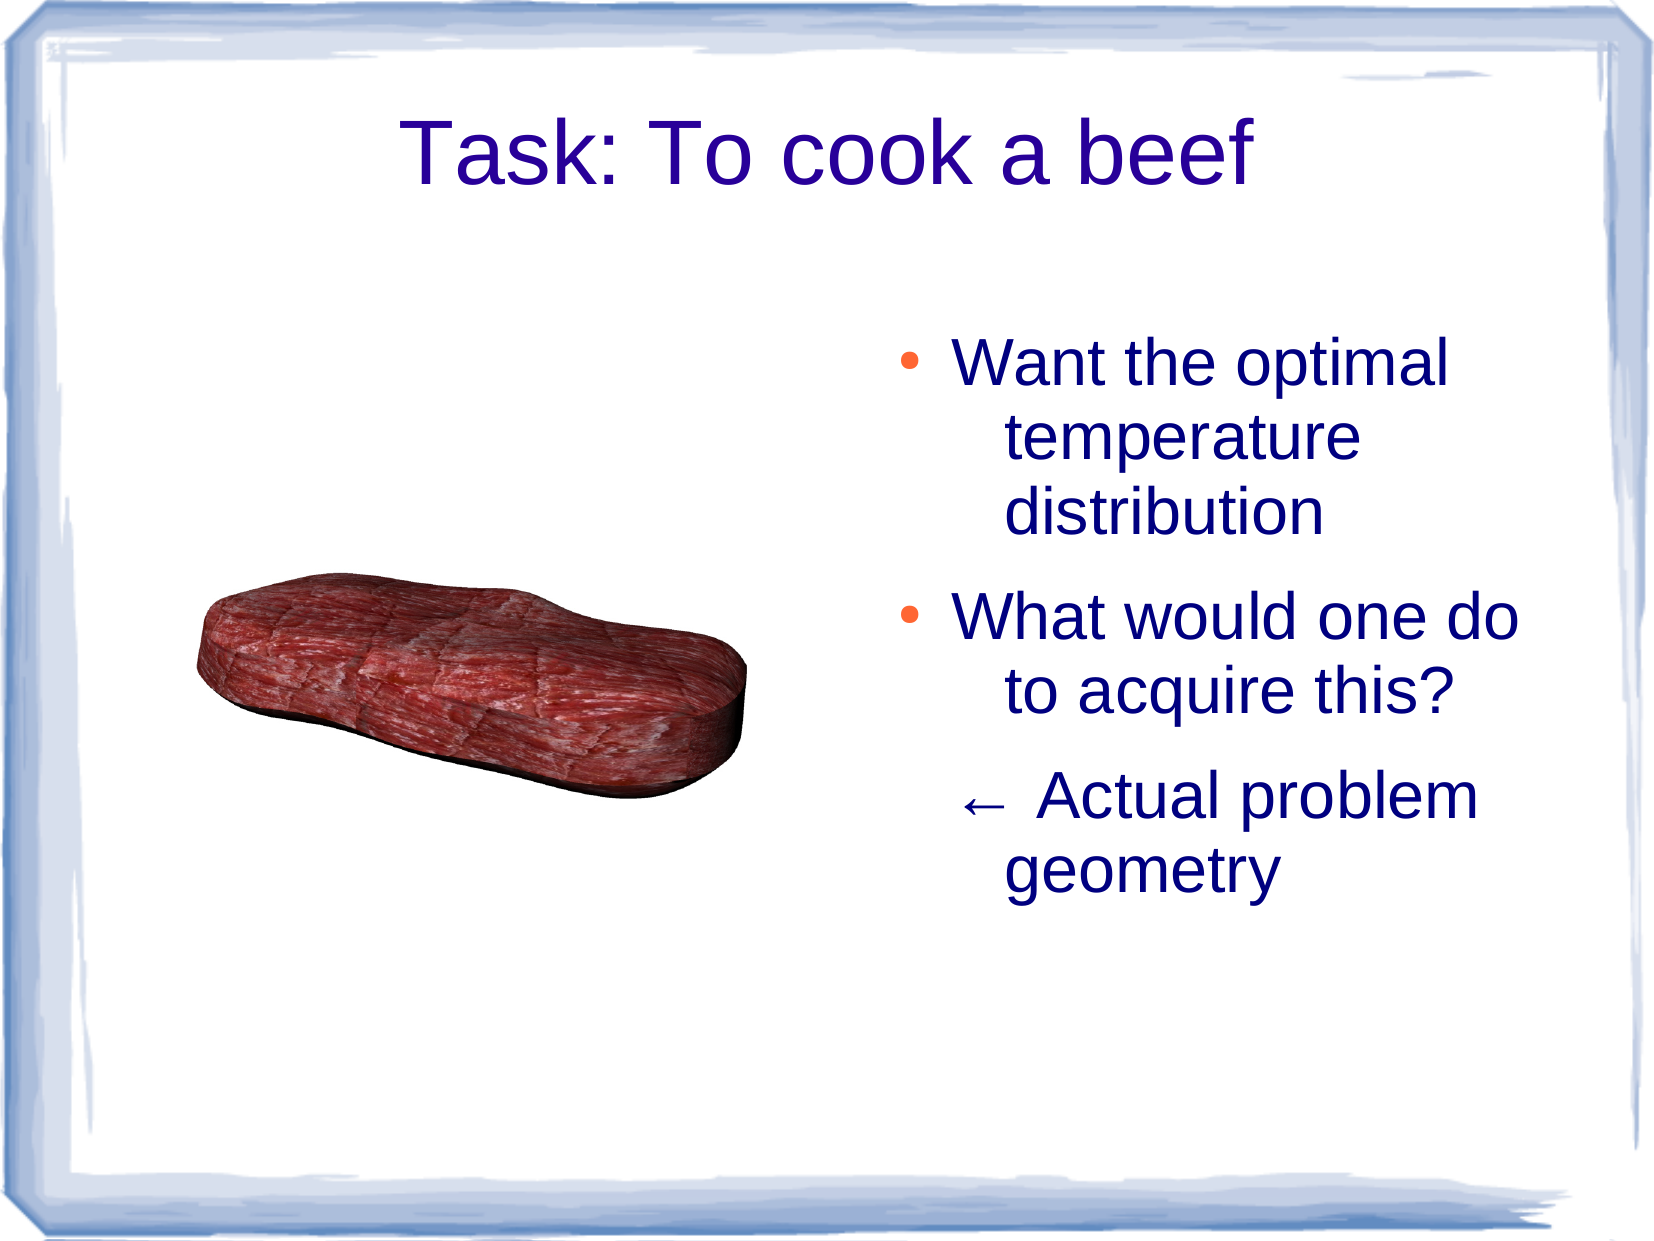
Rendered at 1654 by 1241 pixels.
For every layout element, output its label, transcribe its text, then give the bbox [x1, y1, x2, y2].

picture [0, 0, 1654, 1241]
list Want the optimal temperature distribution What would one do to acquire this? ← Actual problem geometry [862, 324, 1572, 1004]
title Task: To cook a beef [82, 49, 1571, 257]
